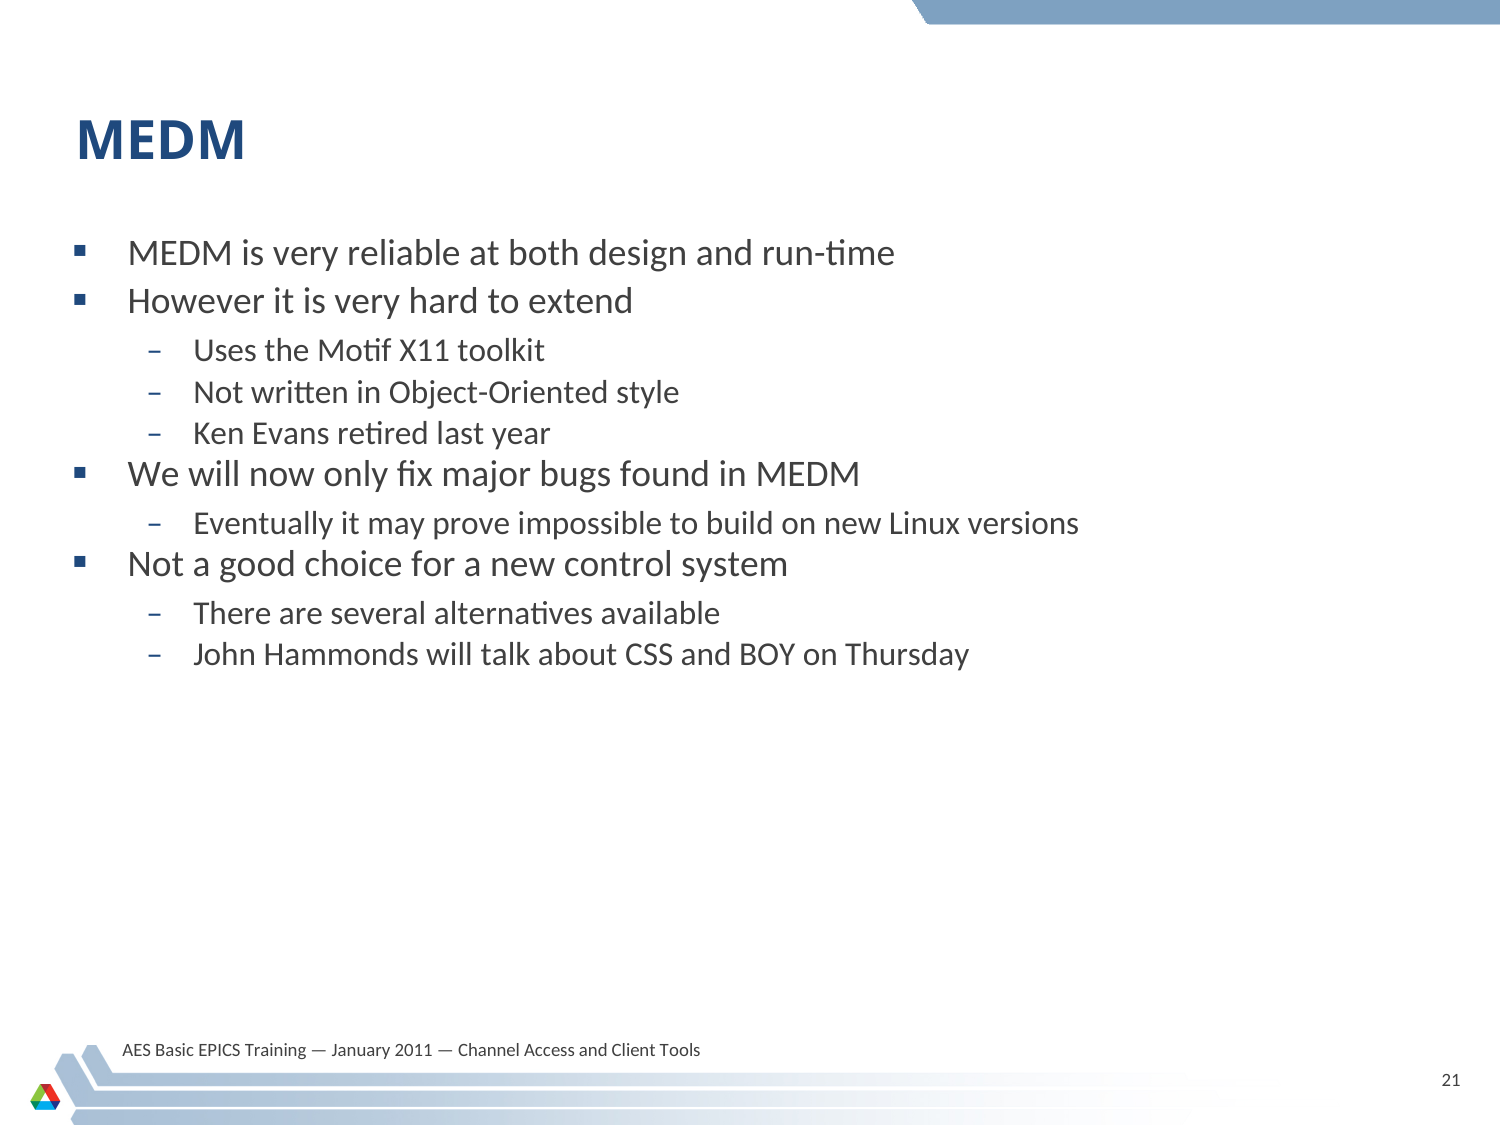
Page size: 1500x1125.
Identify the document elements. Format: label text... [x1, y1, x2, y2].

list MEDM is very reliable at both design and run-time However it is very hard to extend Uses the Motif X11 toolkit Not written in Object-Oriented style Ken Evans retired last year We will now only fix major bugs found in MEDM Eventually it may prove impossible to build on new Linux versions Not a good choice for a new control system There are several alternatives available John Hammonds will talk about CSS and BOY on Thursday [56, 229, 1359, 741]
picture [0, 1037, 1500, 1125]
picture [0, 0, 1500, 26]
title MEDM [75, 45, 1426, 233]
